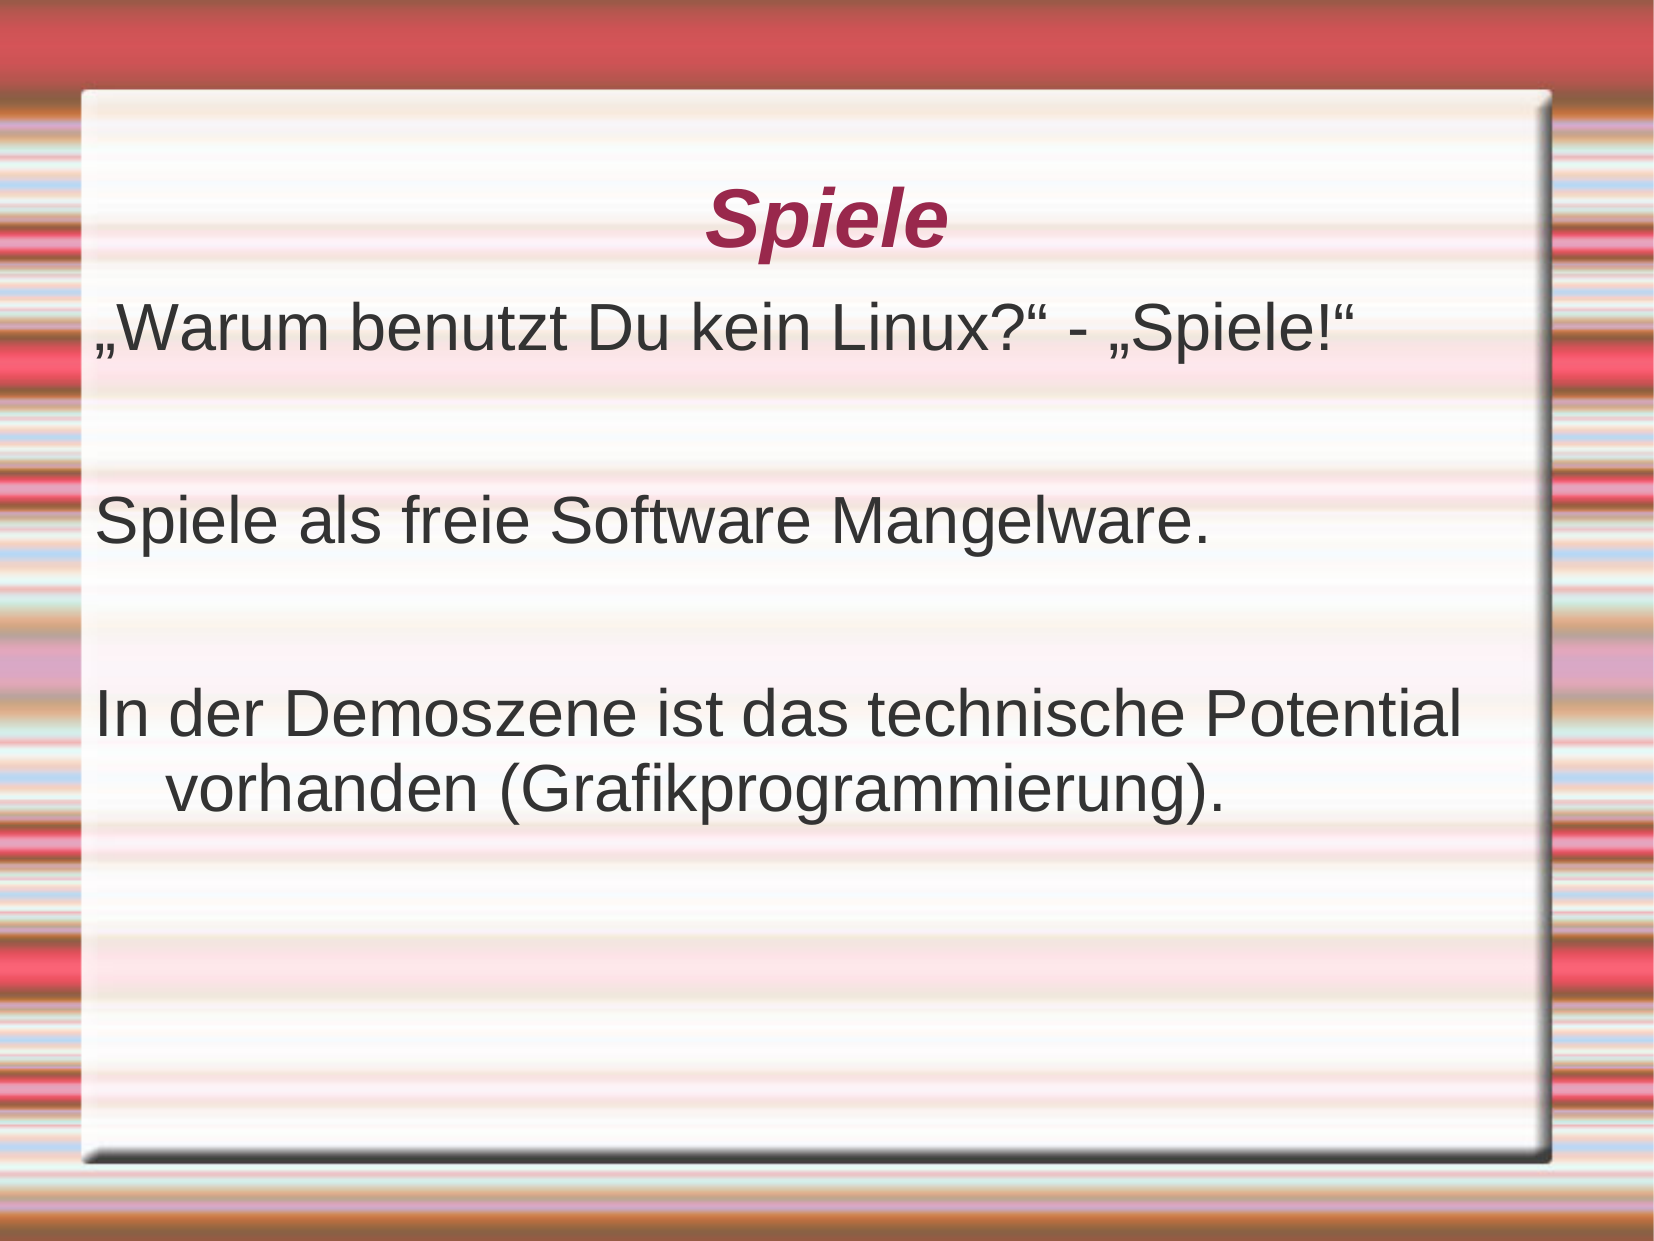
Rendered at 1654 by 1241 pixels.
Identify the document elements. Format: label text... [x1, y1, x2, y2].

list „Warum benutzt Du kein Linux?“ - „Spiele!“ Spiele als freie Software Mangelware. In der Demoszene ist das technische Potential vorhanden (Grafikprogrammierung). [82, 290, 1571, 826]
title Spiele [121, 114, 1534, 290]
picture [0, 0, 1654, 1241]
